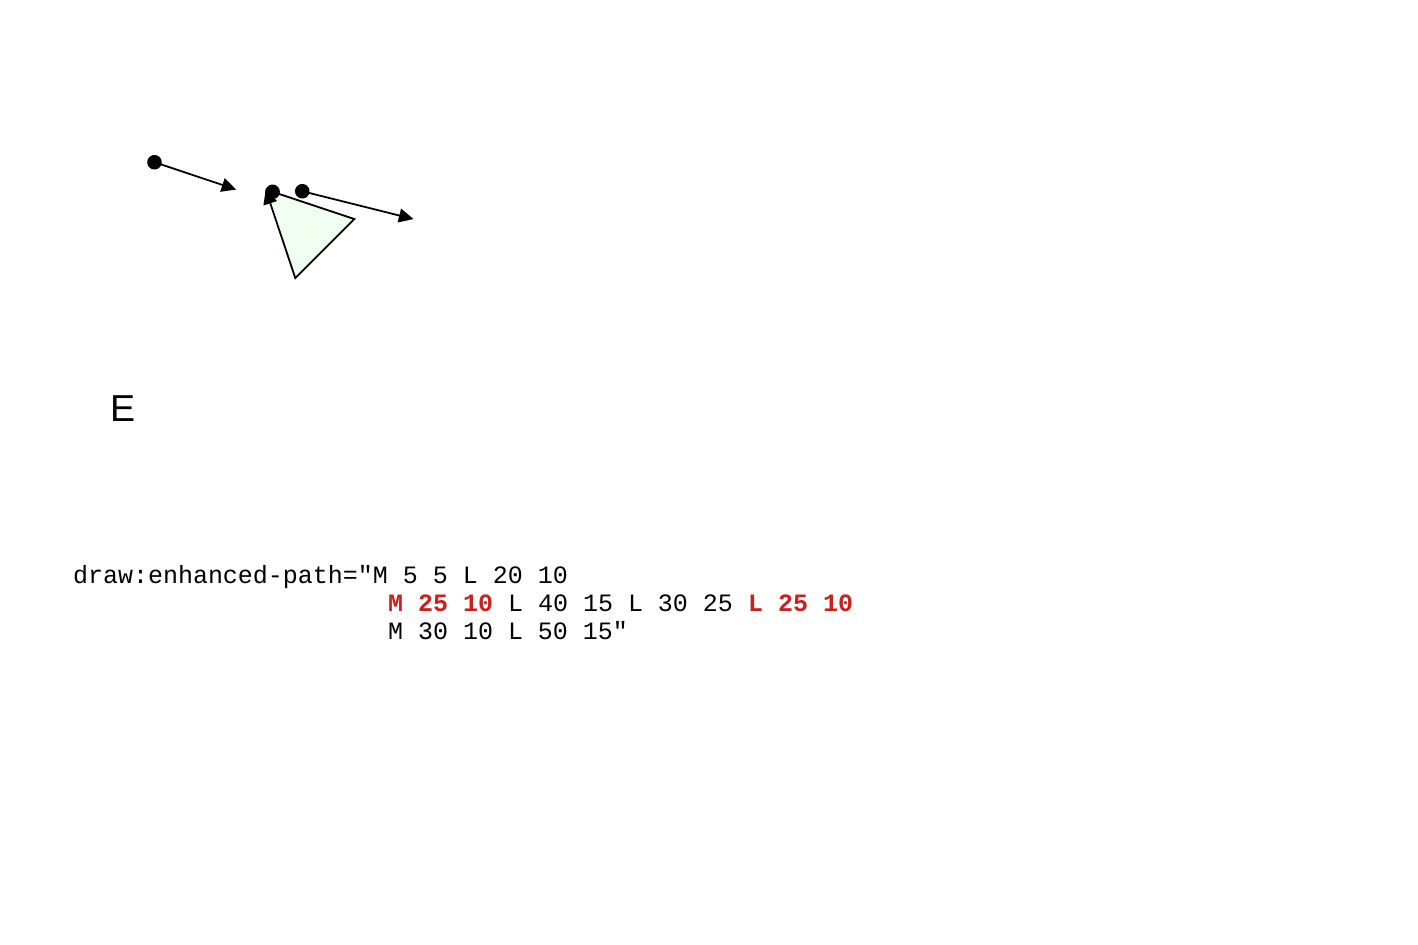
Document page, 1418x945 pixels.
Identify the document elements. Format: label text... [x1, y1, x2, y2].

text_box draw:enhanced-path="M 5 5 L 20 10 M 25 10 L 40 15 L 30 25 L 25 10 M 30 10 L 50 15" [58, 555, 880, 666]
text_box [295, 189, 414, 220]
text_box E [95, 379, 150, 437]
text_box [147, 159, 237, 190]
text_box [265, 189, 355, 279]
